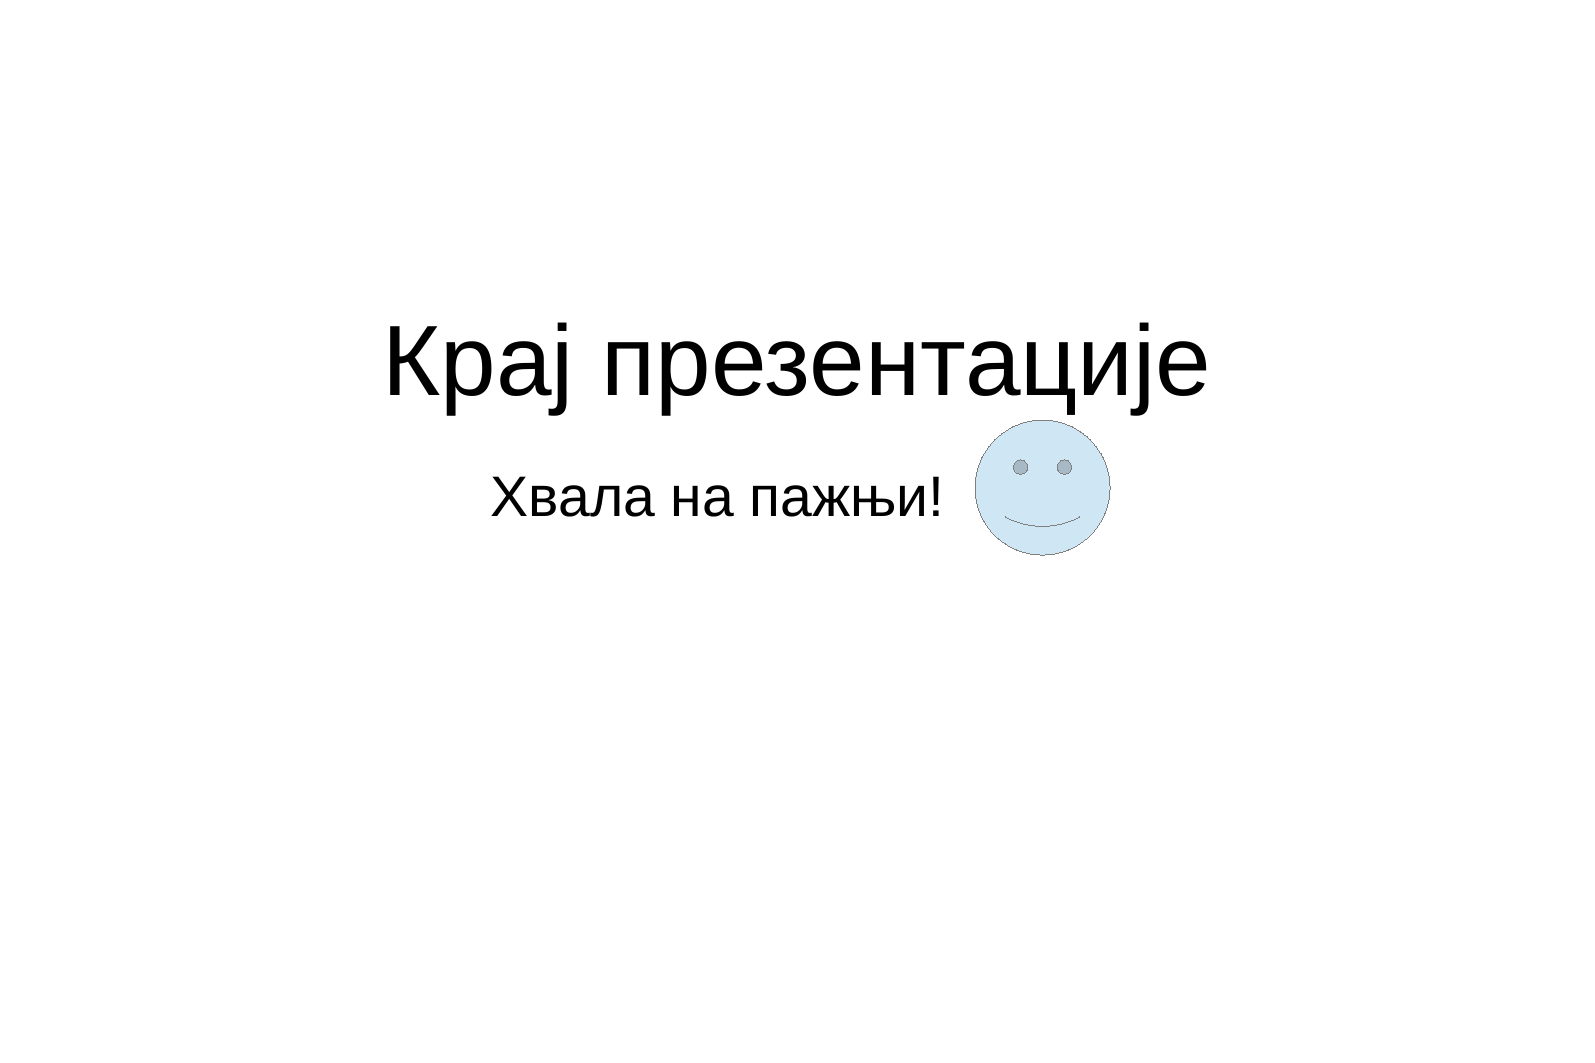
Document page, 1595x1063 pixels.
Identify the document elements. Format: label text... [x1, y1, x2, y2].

list Хвала на пажњи! [420, 465, 1595, 1063]
text_box [975, 420, 1111, 556]
title Крај презентације [79, 272, 1515, 451]
